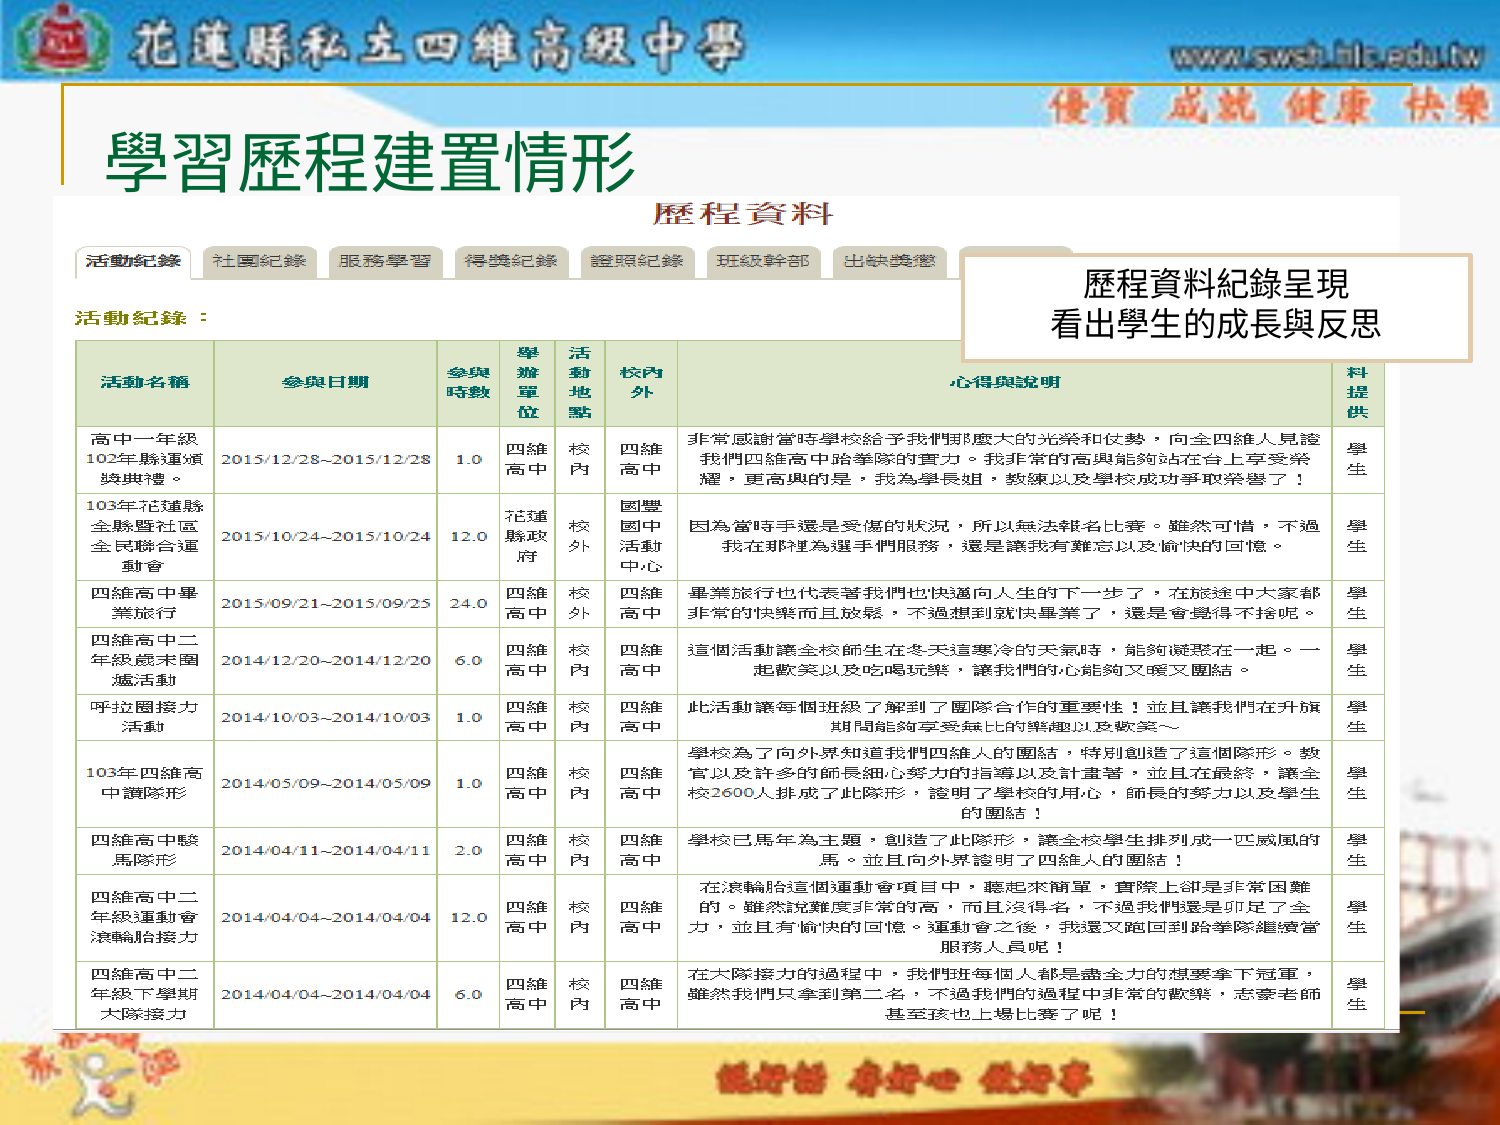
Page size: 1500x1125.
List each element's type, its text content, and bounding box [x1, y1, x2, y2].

title 學習歷程建置情形 [88, 113, 1439, 253]
text_box 歷程資料紀錄呈現 看出學生的成長與反思 [962, 255, 1471, 362]
picture [53, 196, 1400, 1033]
